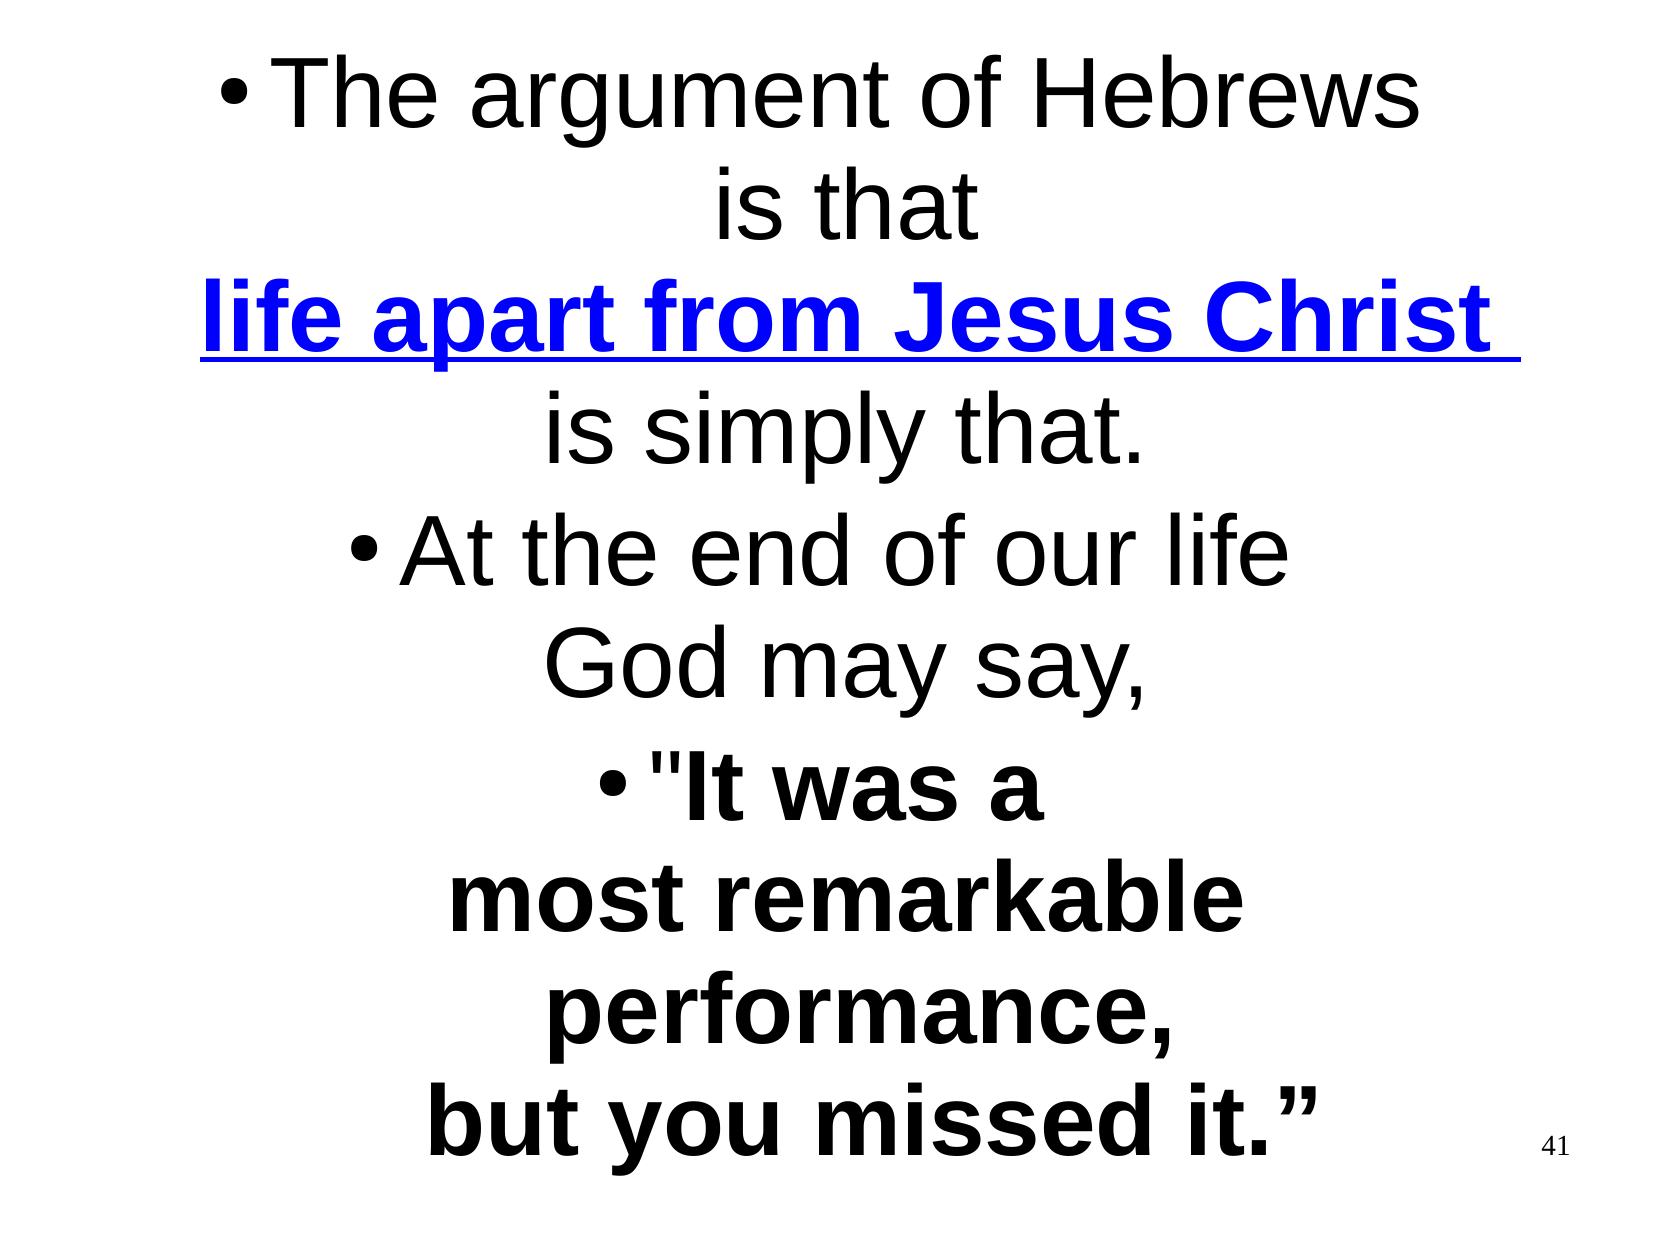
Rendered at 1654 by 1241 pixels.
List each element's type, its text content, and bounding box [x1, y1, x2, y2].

list The argument of Hebrews is that life apart from Jesus Christ is simply that. At the end of our life God may say, "It was a most remarkable performance, but you missed it.” [37, 37, 1613, 1238]
